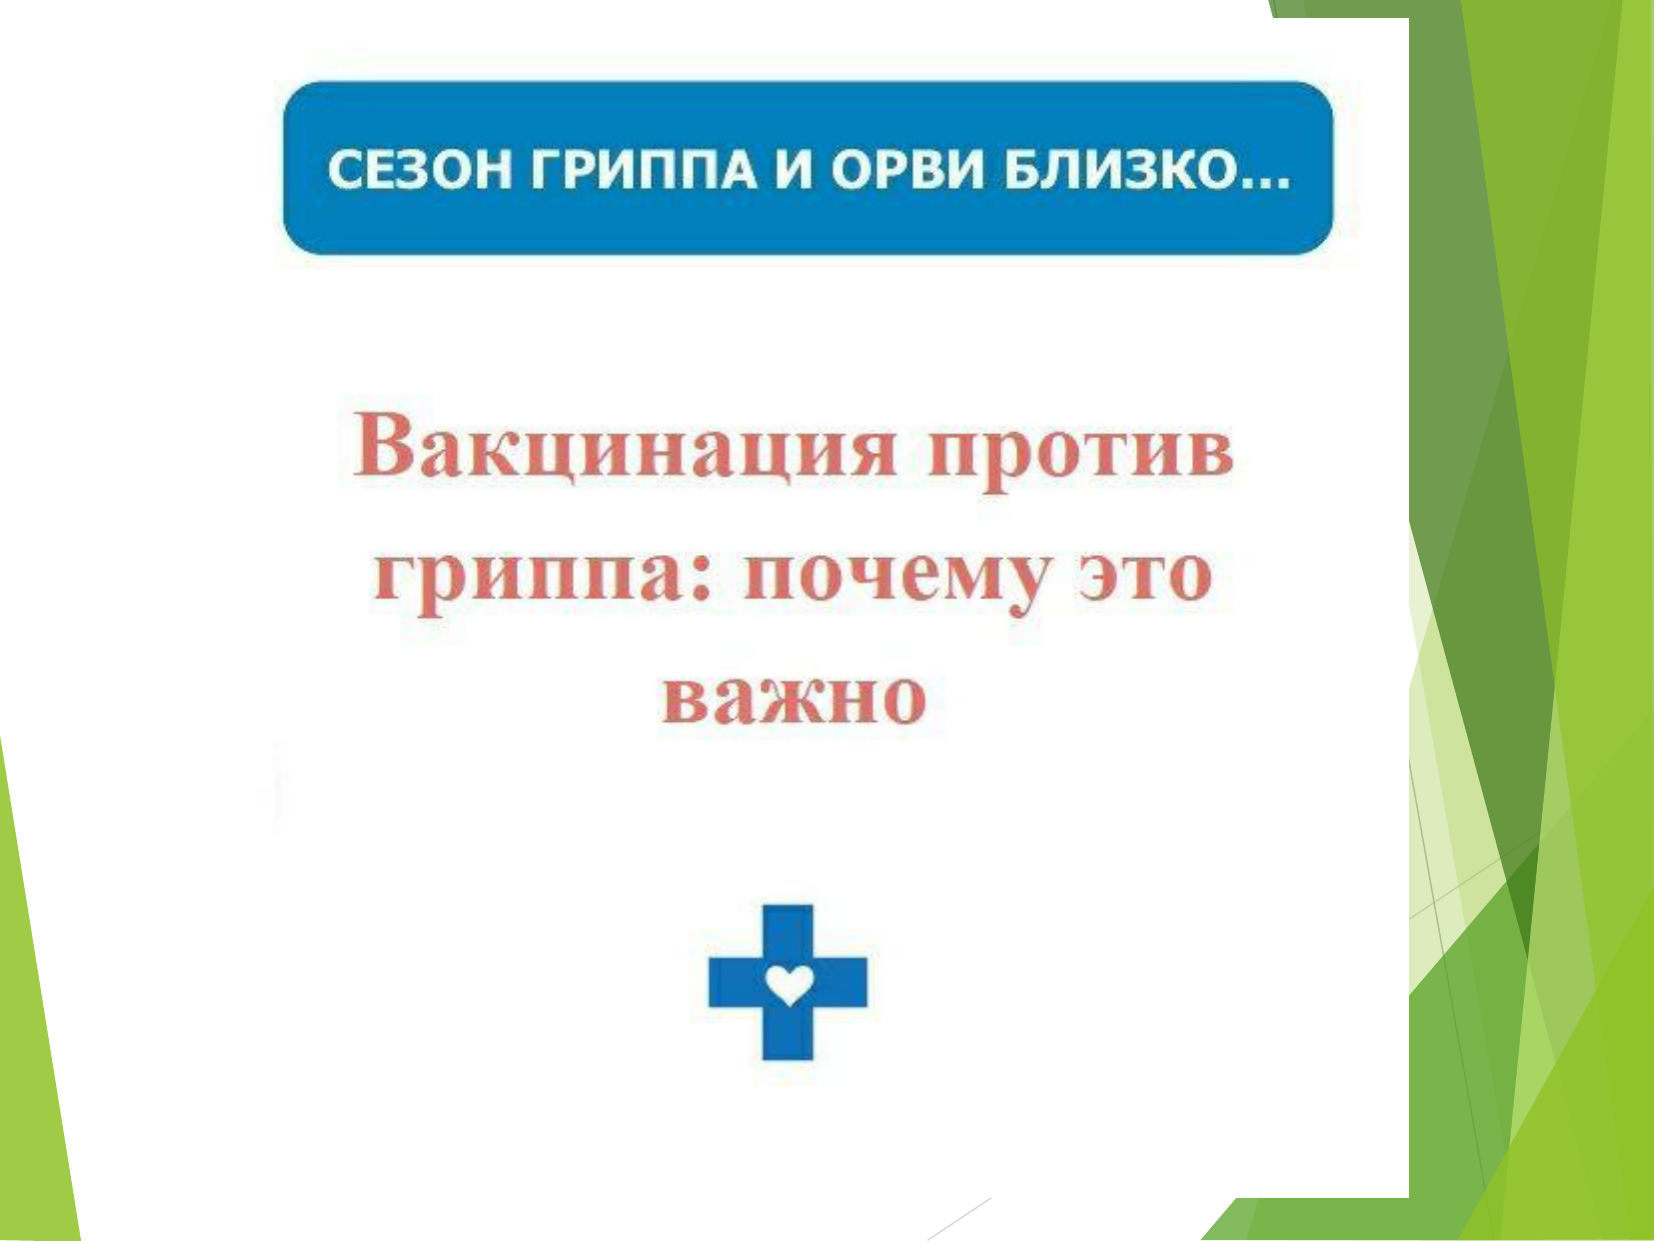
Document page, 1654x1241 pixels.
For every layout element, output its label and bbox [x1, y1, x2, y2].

picture [210, 18, 1409, 1198]
